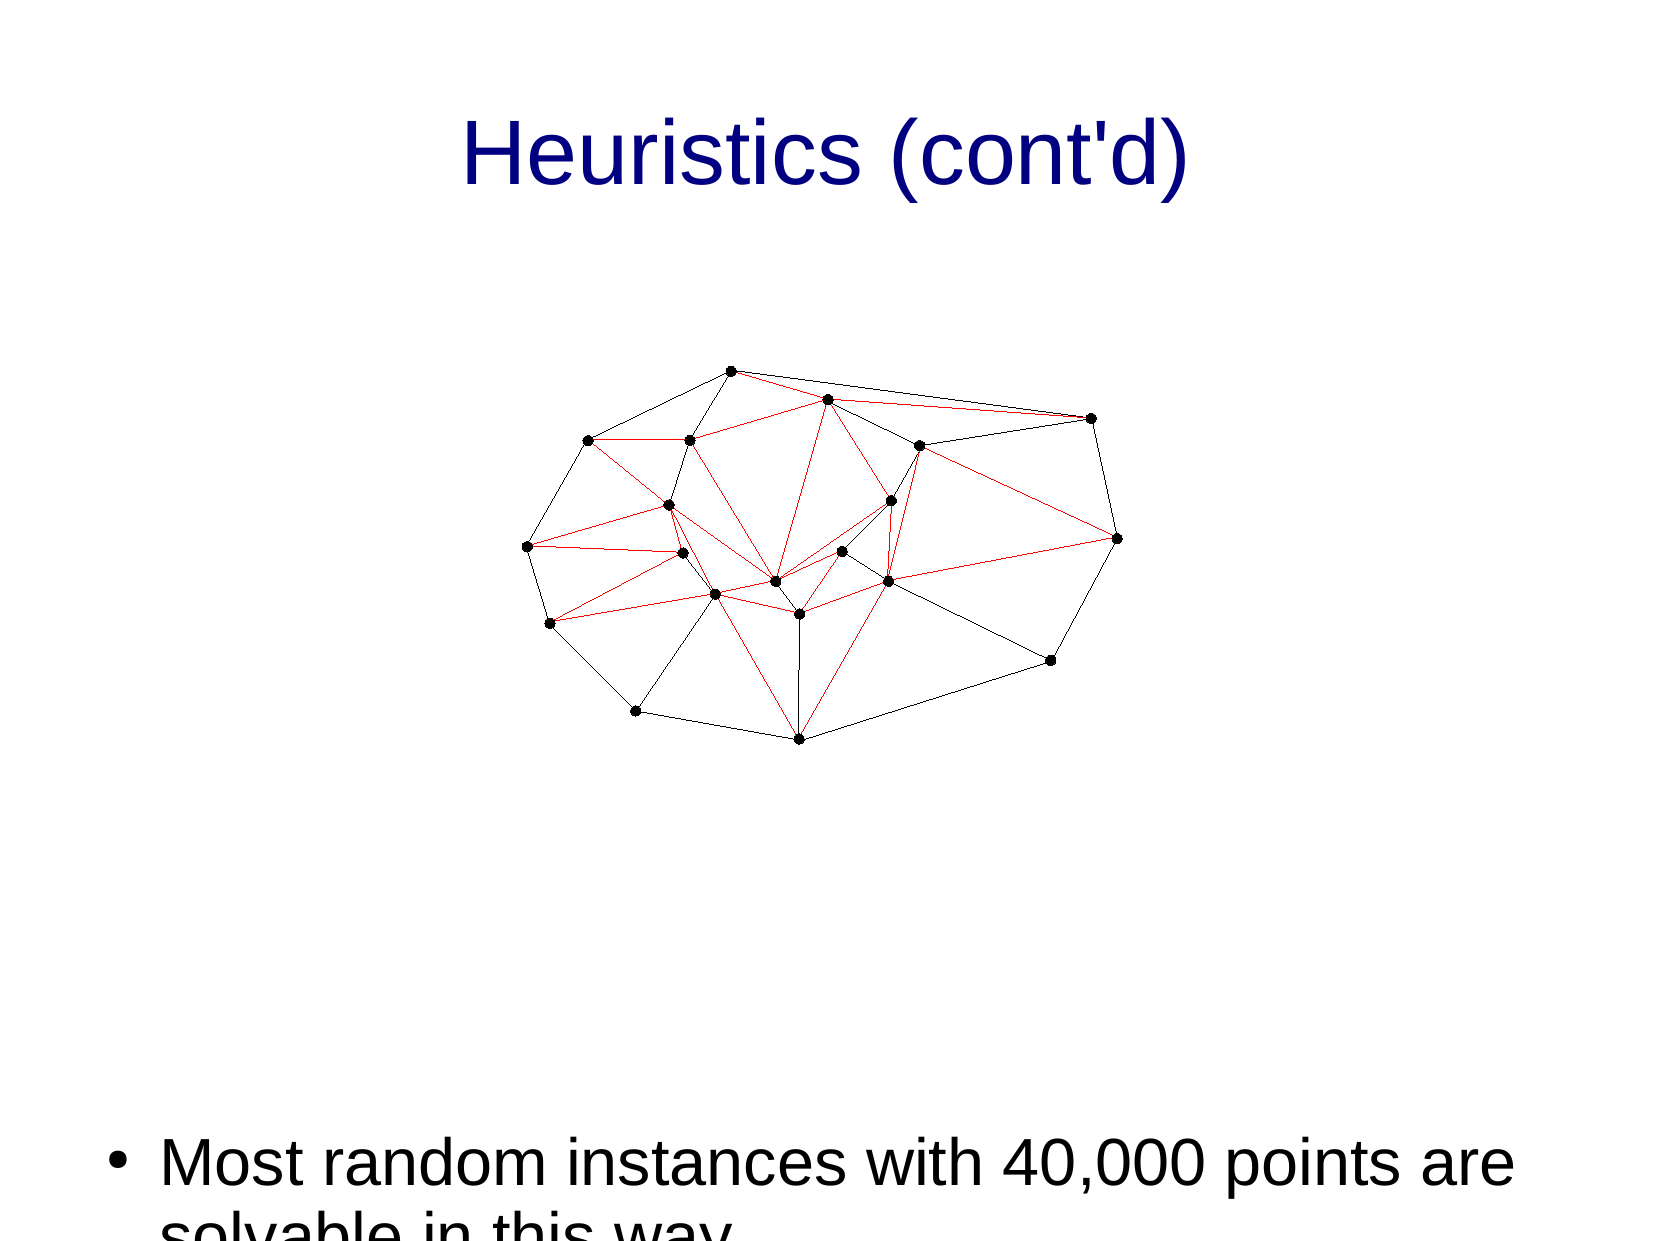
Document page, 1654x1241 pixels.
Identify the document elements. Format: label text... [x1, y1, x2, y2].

text_box [522, 541, 533, 552]
text_box [770, 576, 781, 587]
text_box [684, 435, 696, 446]
text_box [822, 394, 834, 405]
list Most random instances with 40,000 points are solvable in this way. [Dickerson et al. '97] For random instances the expected number of components of LMT-skeleton is Ω(n). (with astronomically small constant ). [Bose et al. '02] [88, 290, 1577, 1109]
text_box [1086, 413, 1097, 424]
text_box [1112, 533, 1123, 544]
text_box [794, 608, 805, 620]
text_box [726, 366, 737, 377]
text_box [837, 546, 848, 557]
text_box [886, 495, 897, 506]
text_box [677, 547, 689, 559]
text_box [914, 440, 925, 451]
title Heuristics (cont'd) [82, 49, 1571, 257]
text_box [883, 576, 894, 587]
text_box [582, 435, 594, 446]
text_box [630, 705, 641, 717]
text_box [544, 618, 556, 629]
text_box [793, 733, 805, 745]
text_box [663, 499, 675, 511]
text_box [710, 589, 721, 600]
